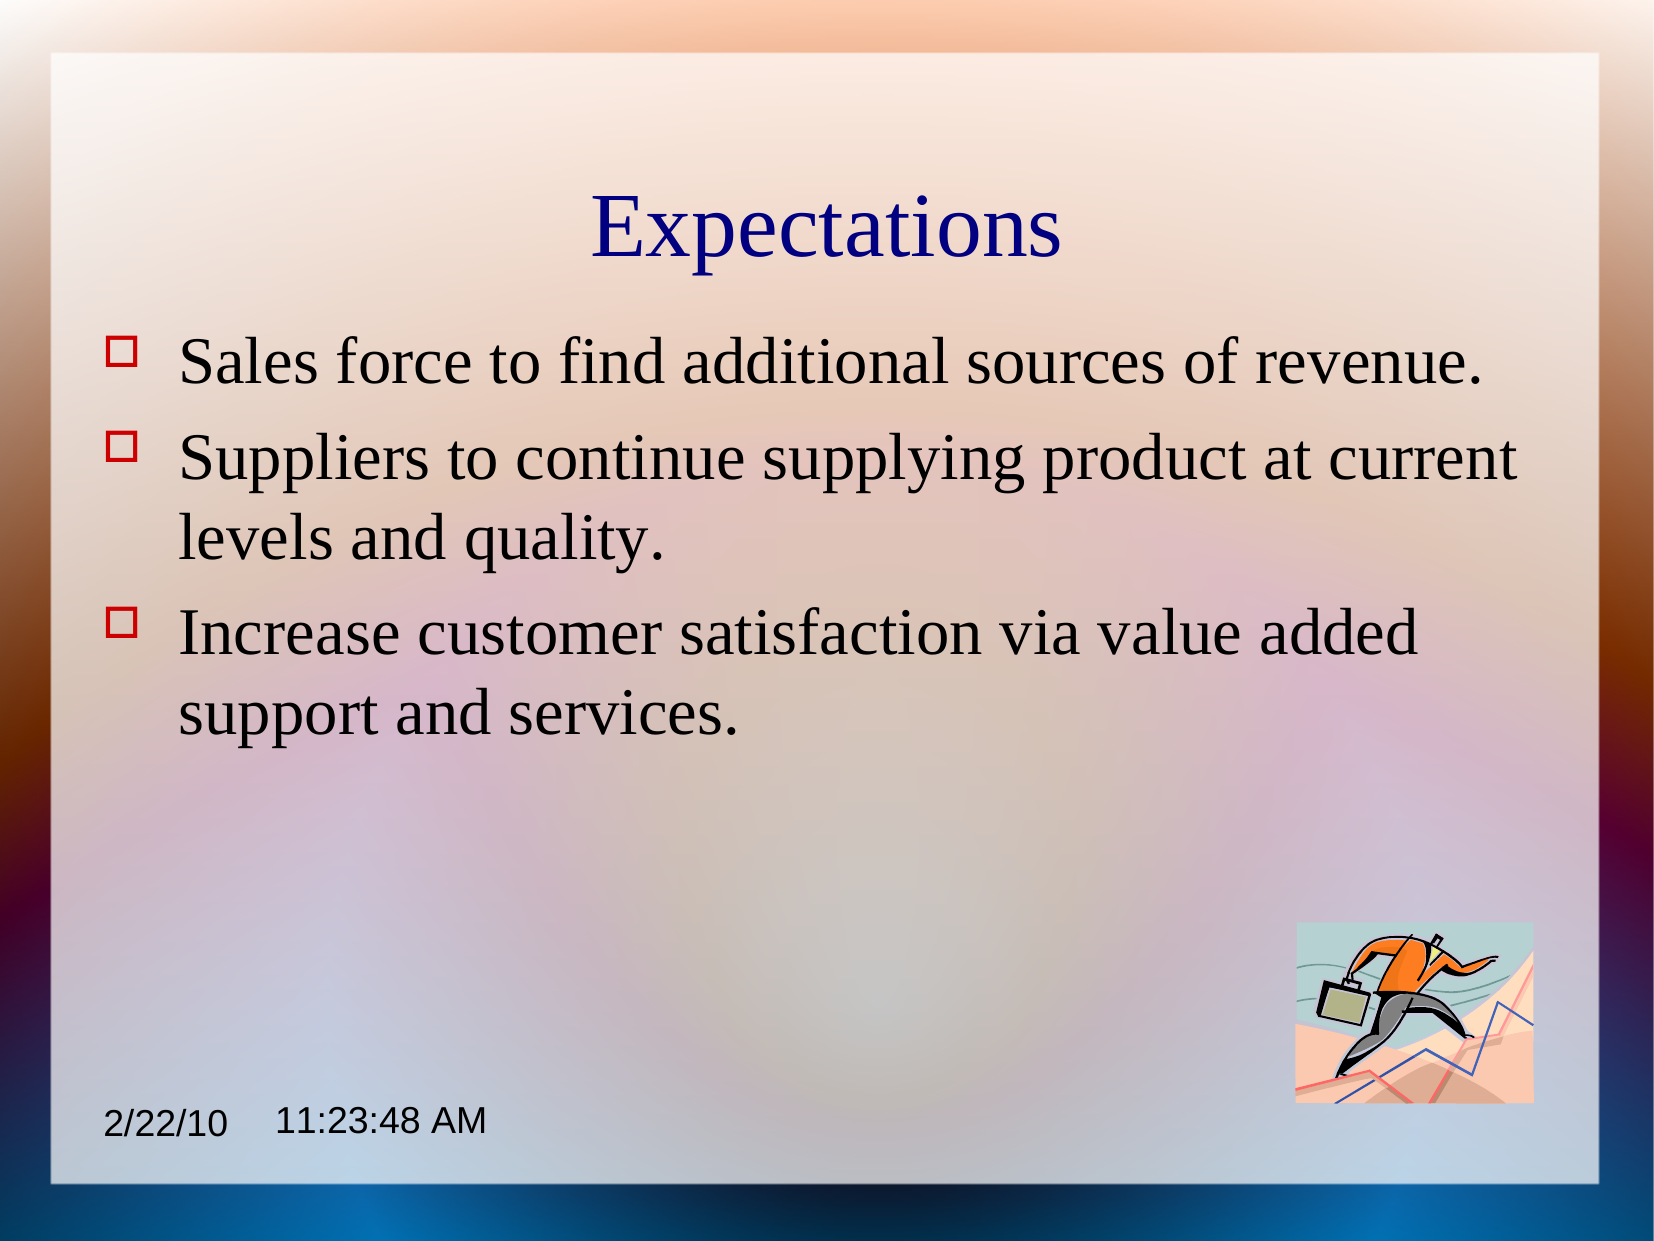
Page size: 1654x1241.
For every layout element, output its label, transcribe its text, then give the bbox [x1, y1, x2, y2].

title Expectations [103, 55, 1551, 276]
list Sales force to find additional sources of revenue. Suppliers to continue supplying product at current levels and quality. Increase customer satisfaction via value added support and services. [102, 316, 1550, 1089]
picture [0, 0, 1654, 1241]
